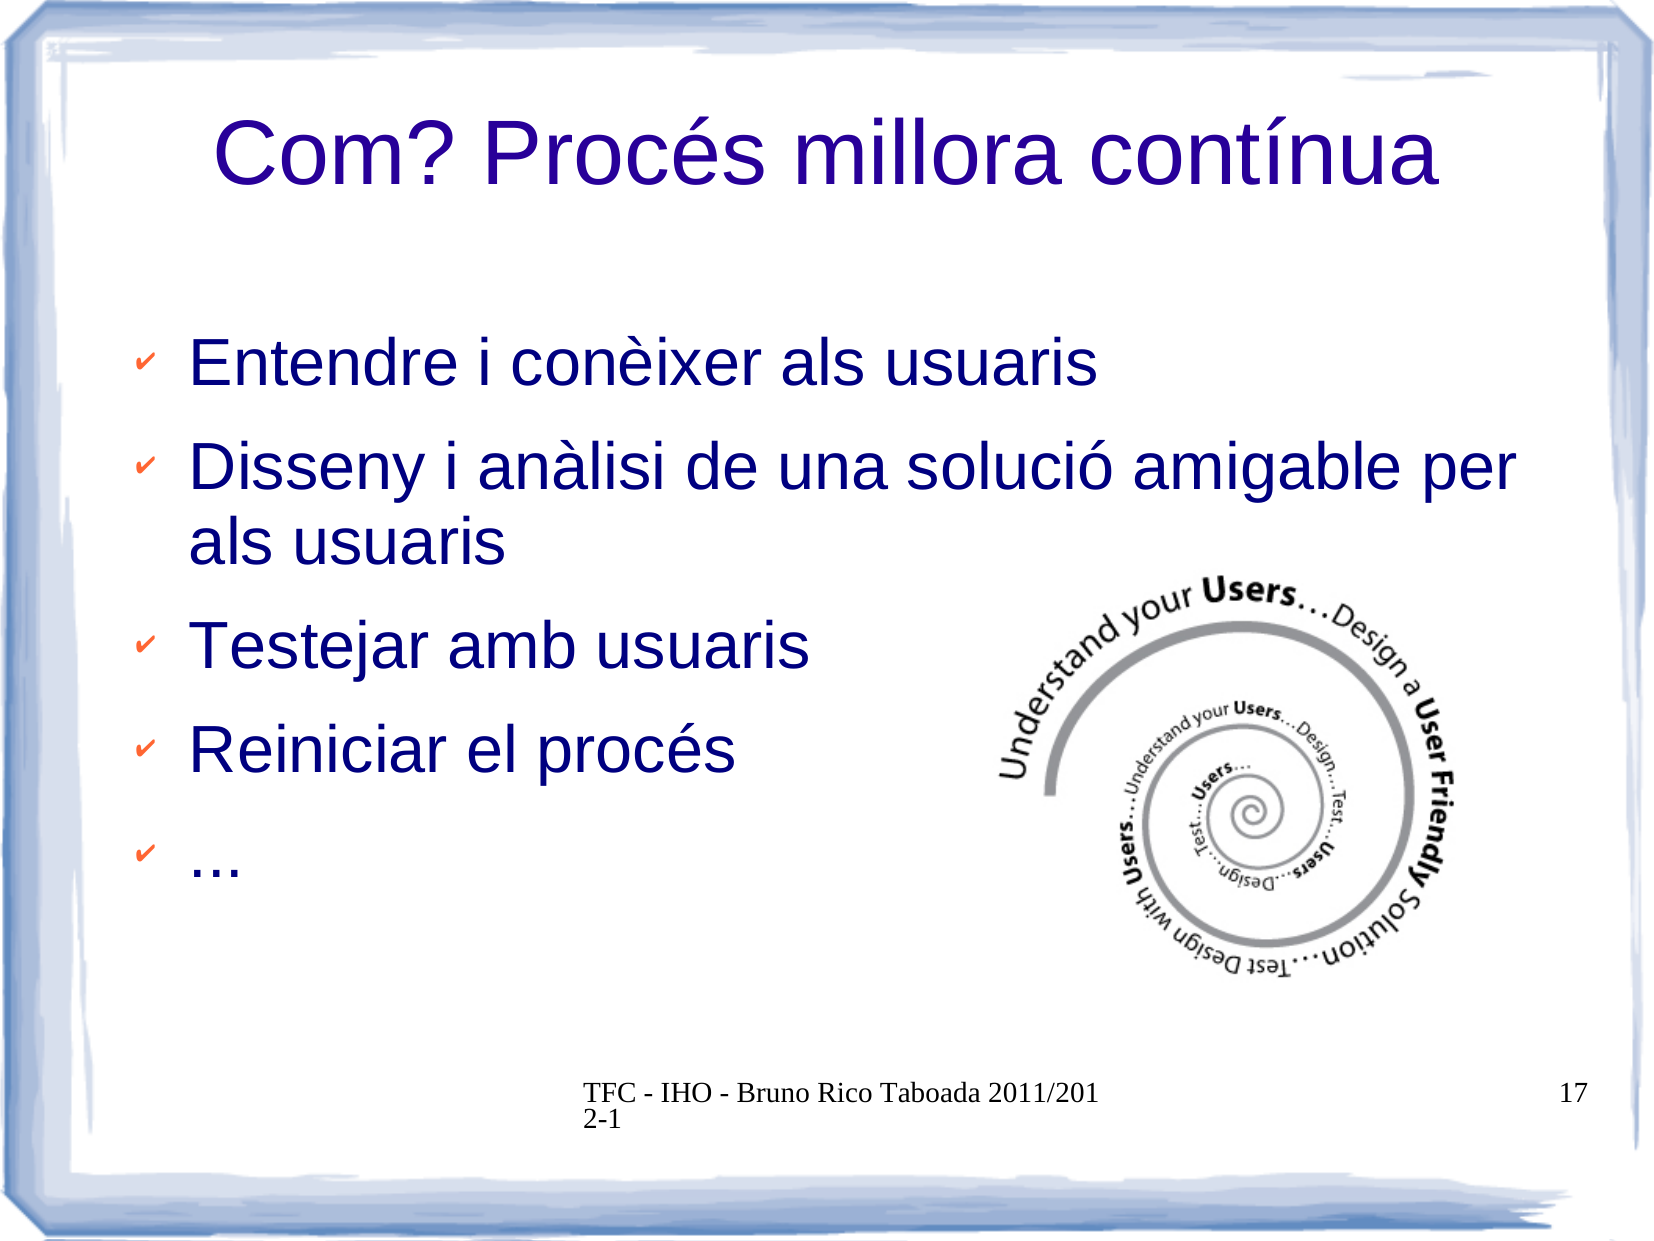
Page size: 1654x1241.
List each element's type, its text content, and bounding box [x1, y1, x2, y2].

title Com? Procés millora contínua [82, 49, 1571, 257]
picture [0, 0, 1654, 1241]
list Entendre i conèixer als usuaris Disseny i anàlisi de una solució amigable per als usuaris Testejar amb usuaris Reiniciar el procés ... [118, 324, 1571, 1167]
